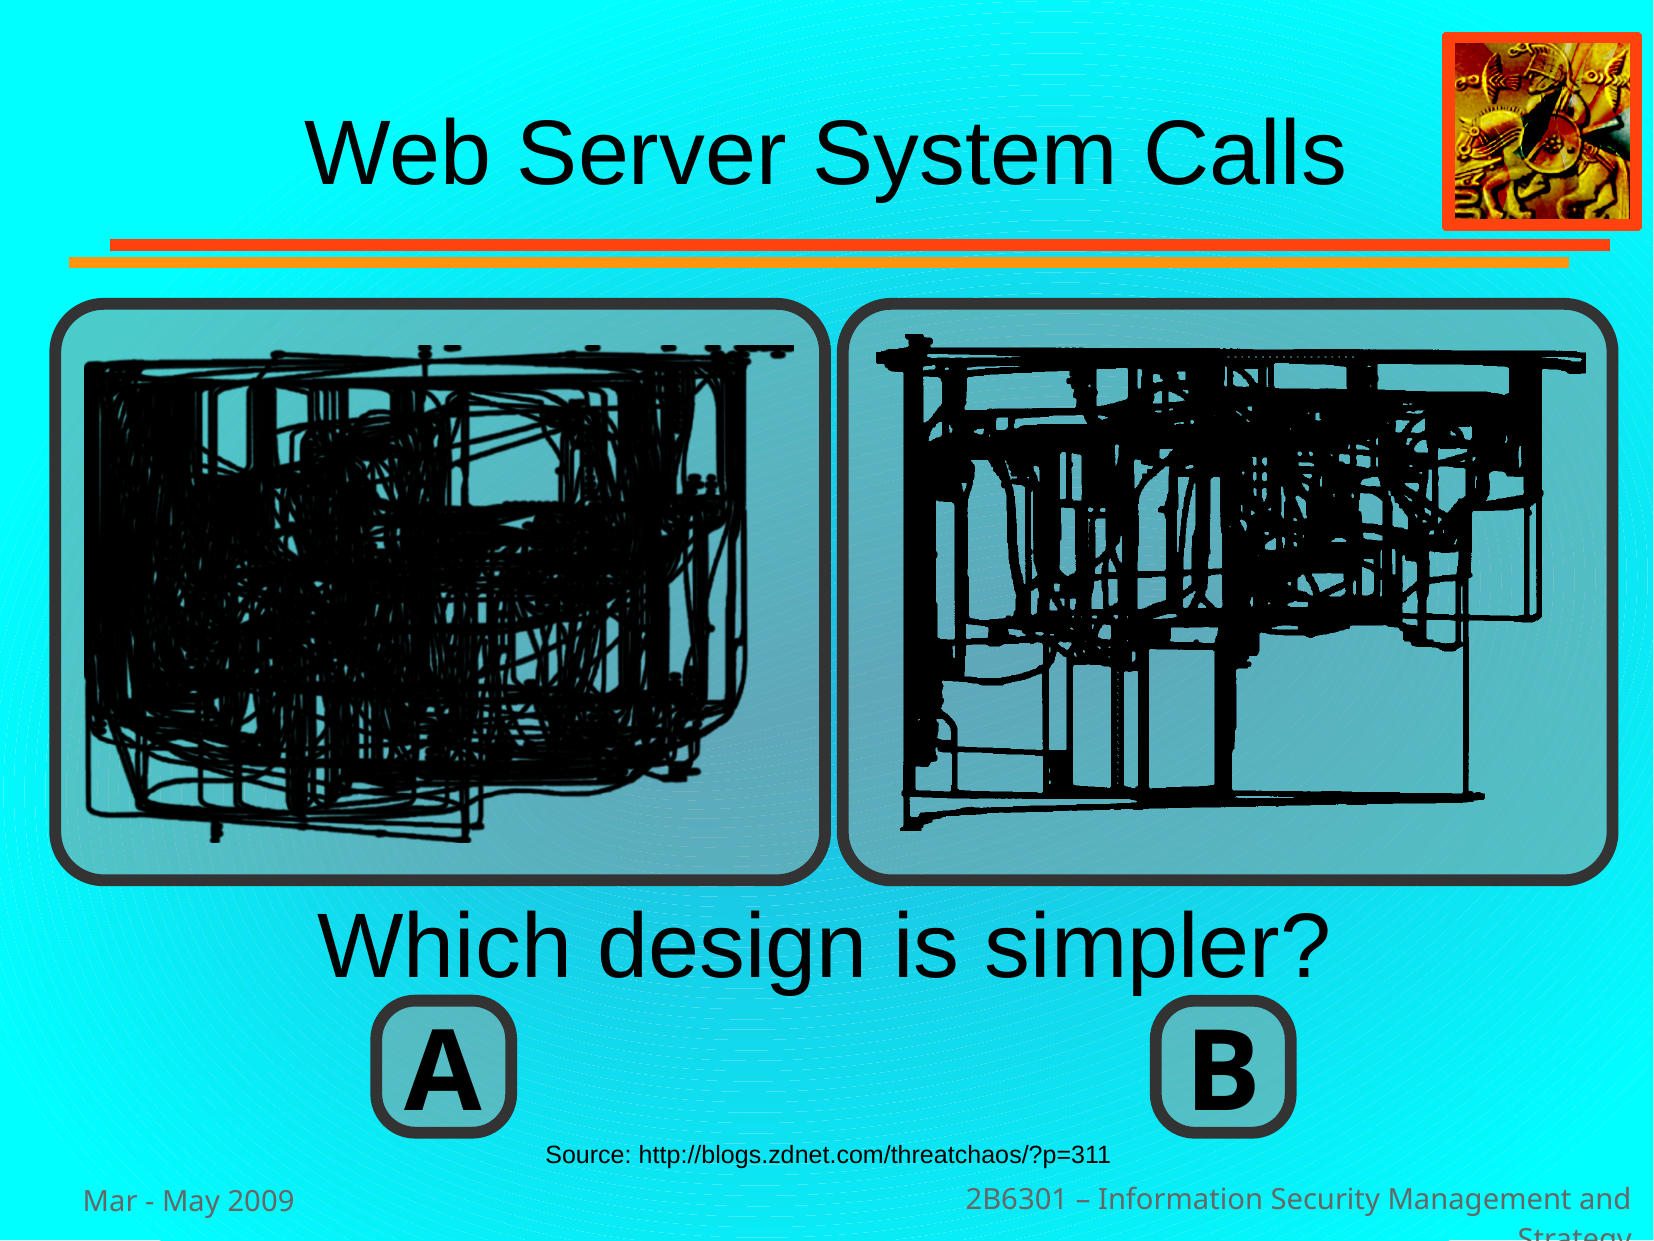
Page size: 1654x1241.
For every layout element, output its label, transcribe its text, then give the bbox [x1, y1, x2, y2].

picture [1455, 43, 1630, 219]
text_box Which design is simpler? [37, 878, 1613, 1014]
text_box A [376, 1014, 512, 1130]
picture [84, 345, 794, 843]
text_box [55, 303, 826, 878]
picture [876, 334, 1586, 831]
text_box B [1155, 1014, 1291, 1130]
text_box [842, 303, 1613, 878]
text_box Source: http://blogs.zdnet.com/threatchaos/?p=311 [292, 1130, 1366, 1183]
title Web Server System Calls [82, 49, 1571, 257]
